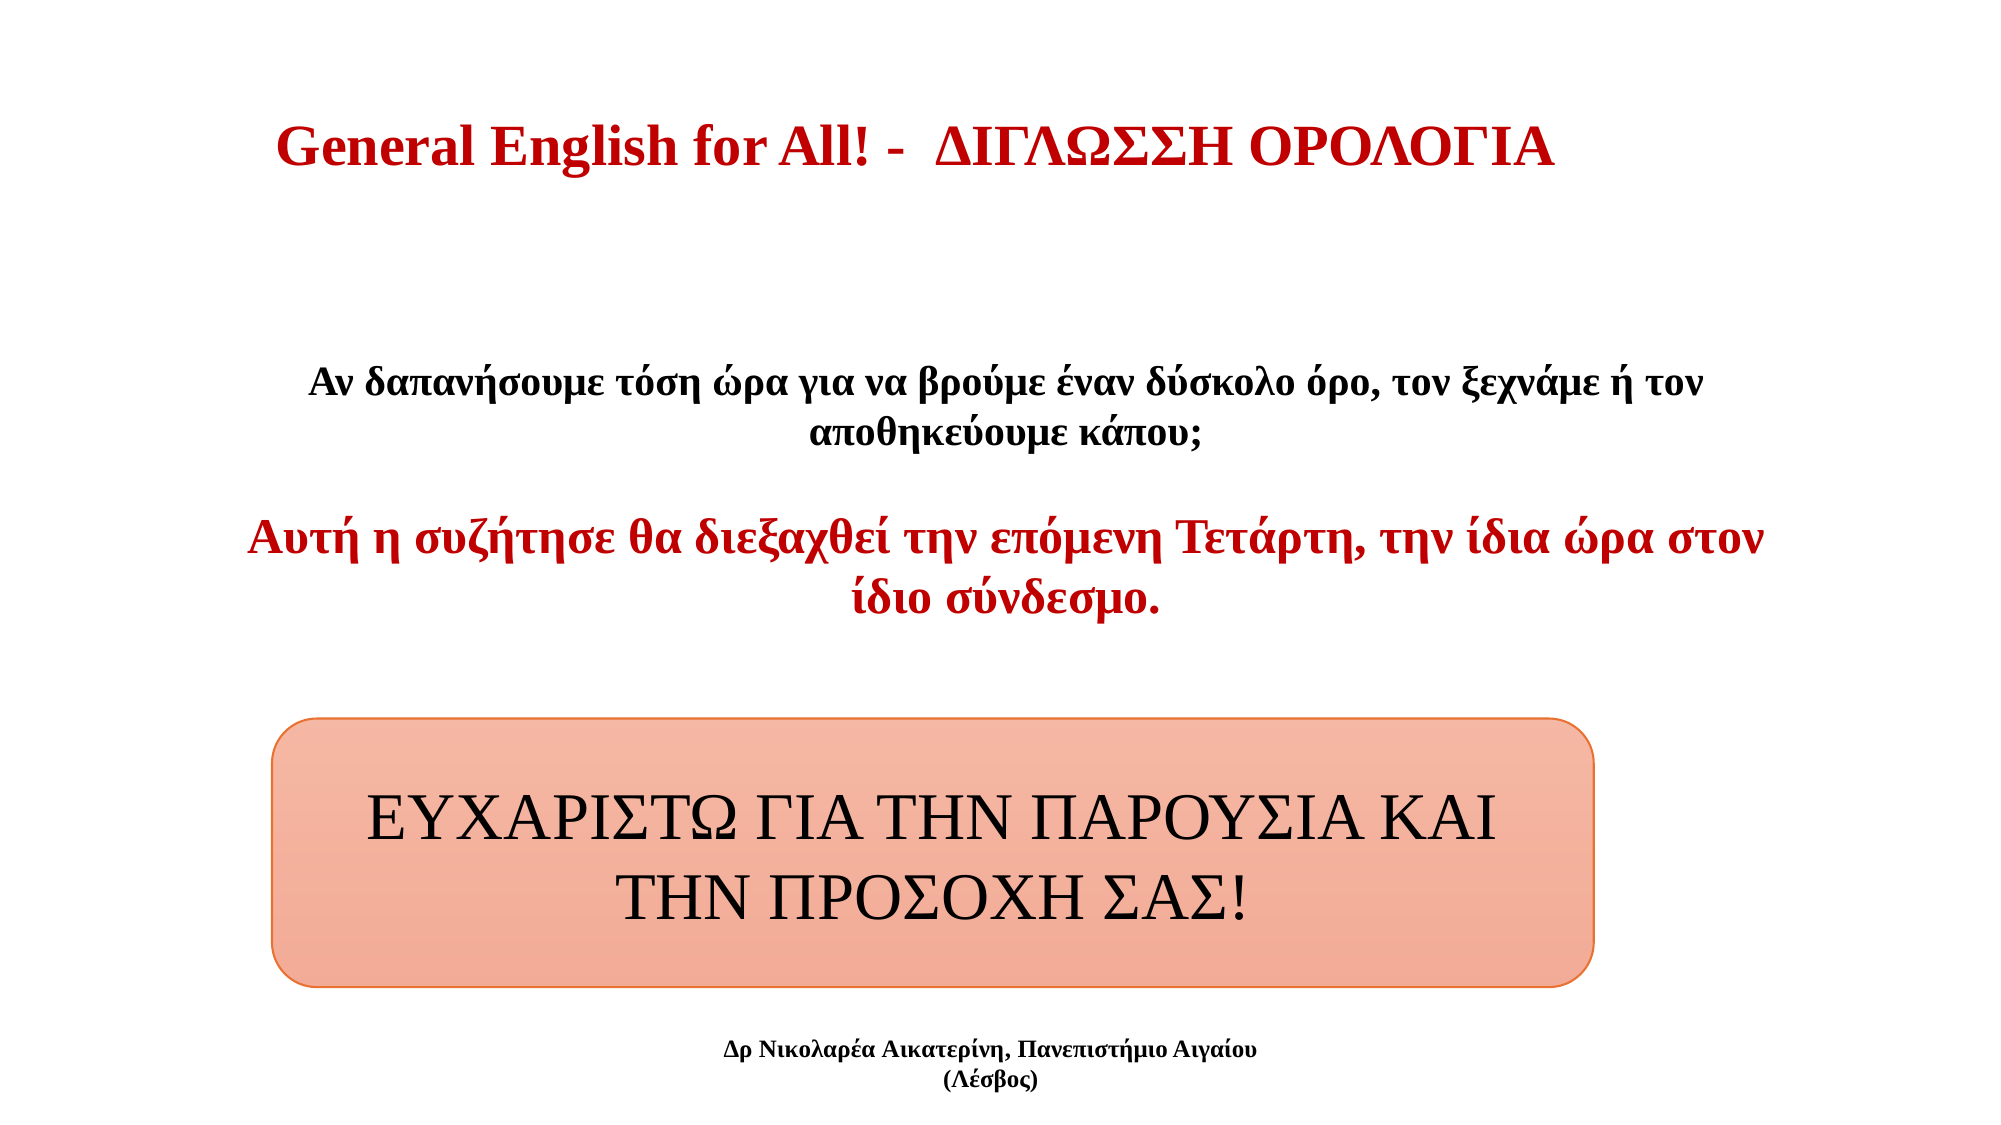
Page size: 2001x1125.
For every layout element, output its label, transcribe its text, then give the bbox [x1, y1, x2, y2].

text_box ΕΥΧΑΡΙΣΤΩ ΓΙΑ ΤΗΝ ΠΑΡΟΥΣΙΑ ΚΑΙ ΤΗΝ ΠΡΟΣΟΧΗ ΣΑΣ! [272, 718, 1594, 988]
text_box General English for All! - ΔΙΓΛΩΣΣΗ ΟΡΟΛΟΓΙΑ [62, 99, 1769, 186]
text_box Αν δαπανήσουμε τόση ώρα για να βρούμε έναν δύσκολο όρο, τον ξεχνάμε ή τον αποθηκεύουμε κάπου; Αυτή η συζήτησε θα διεξαχθεί την επόμενη Τετάρτη, την ίδια ώρα στον ίδιο σύνδεσμο. [202, 346, 1811, 634]
text_box Δρ Νικολαρέα Αικατερίνη, Πανεπιστήμιο Αιγαίου (Λέσβος) [500, 1025, 1482, 1101]
